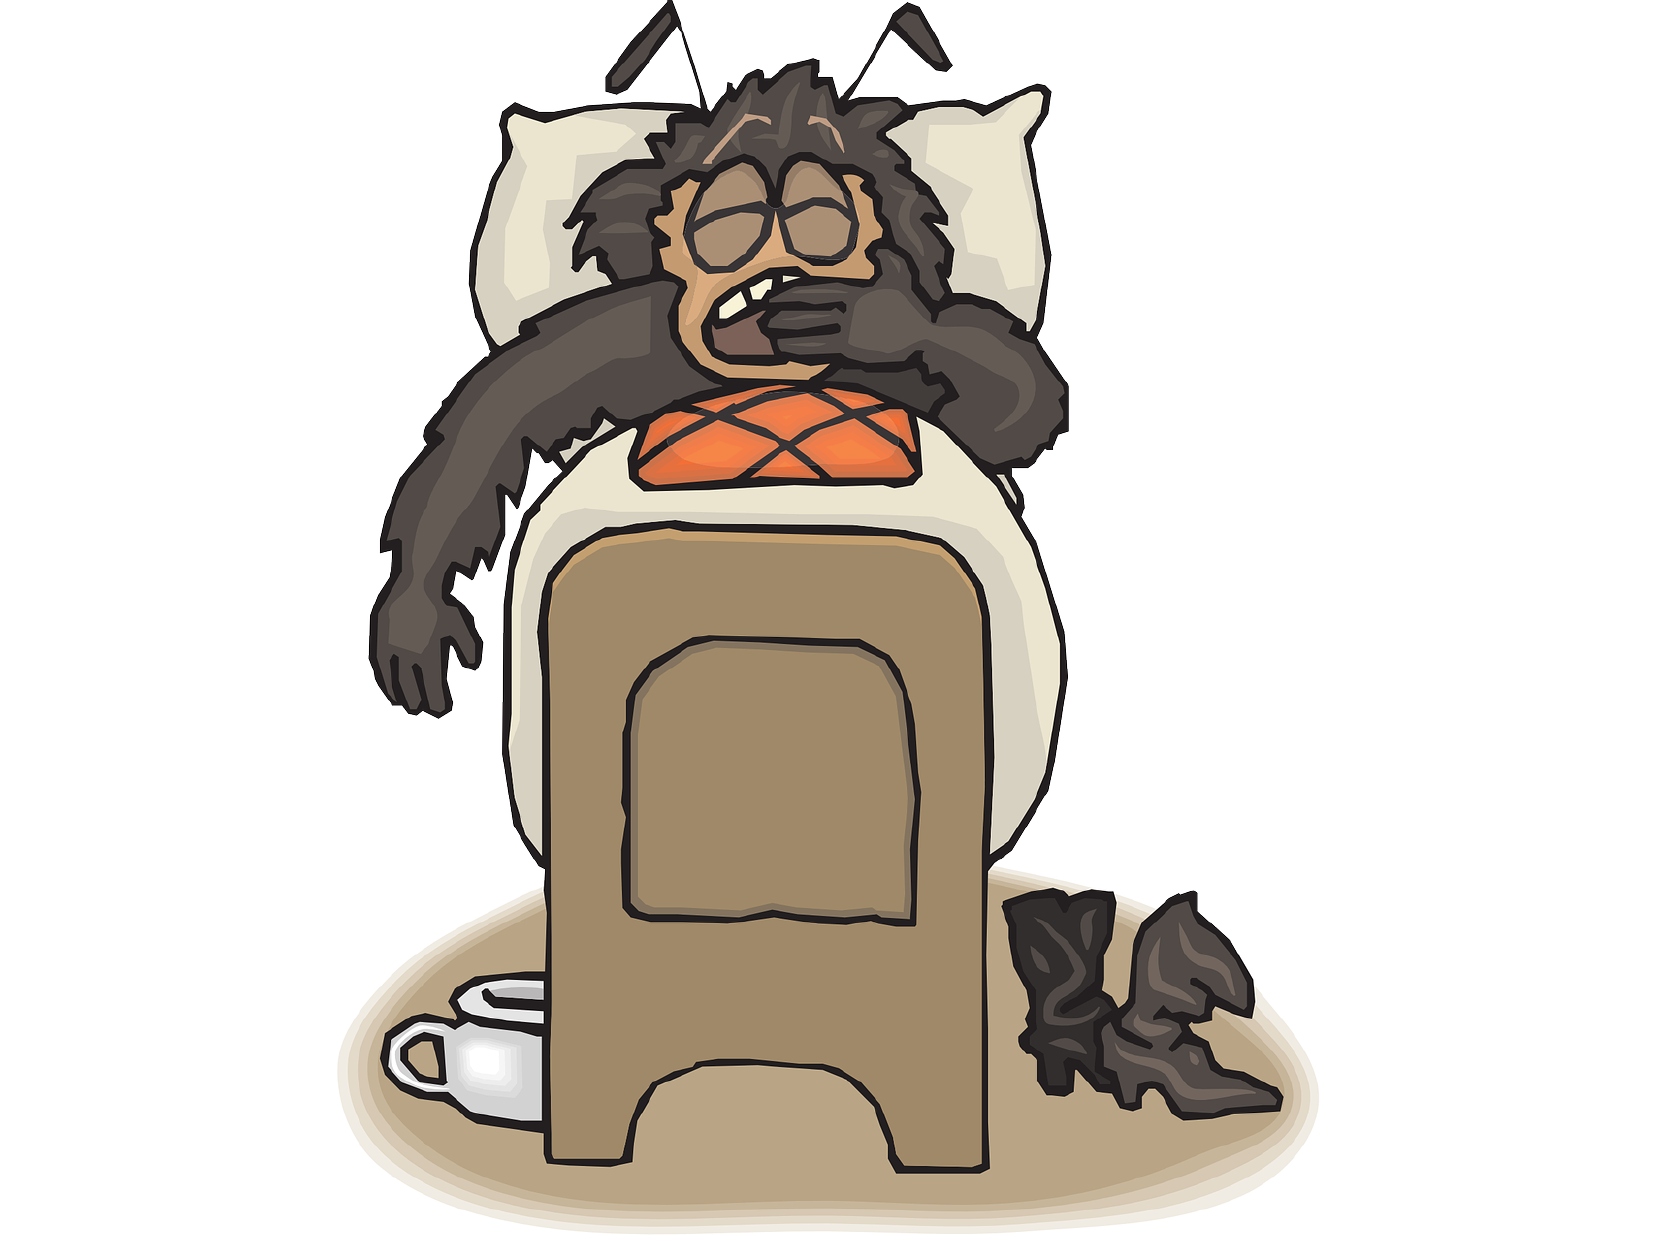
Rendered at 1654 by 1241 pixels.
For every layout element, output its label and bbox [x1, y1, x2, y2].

picture [327, 0, 1327, 1241]
